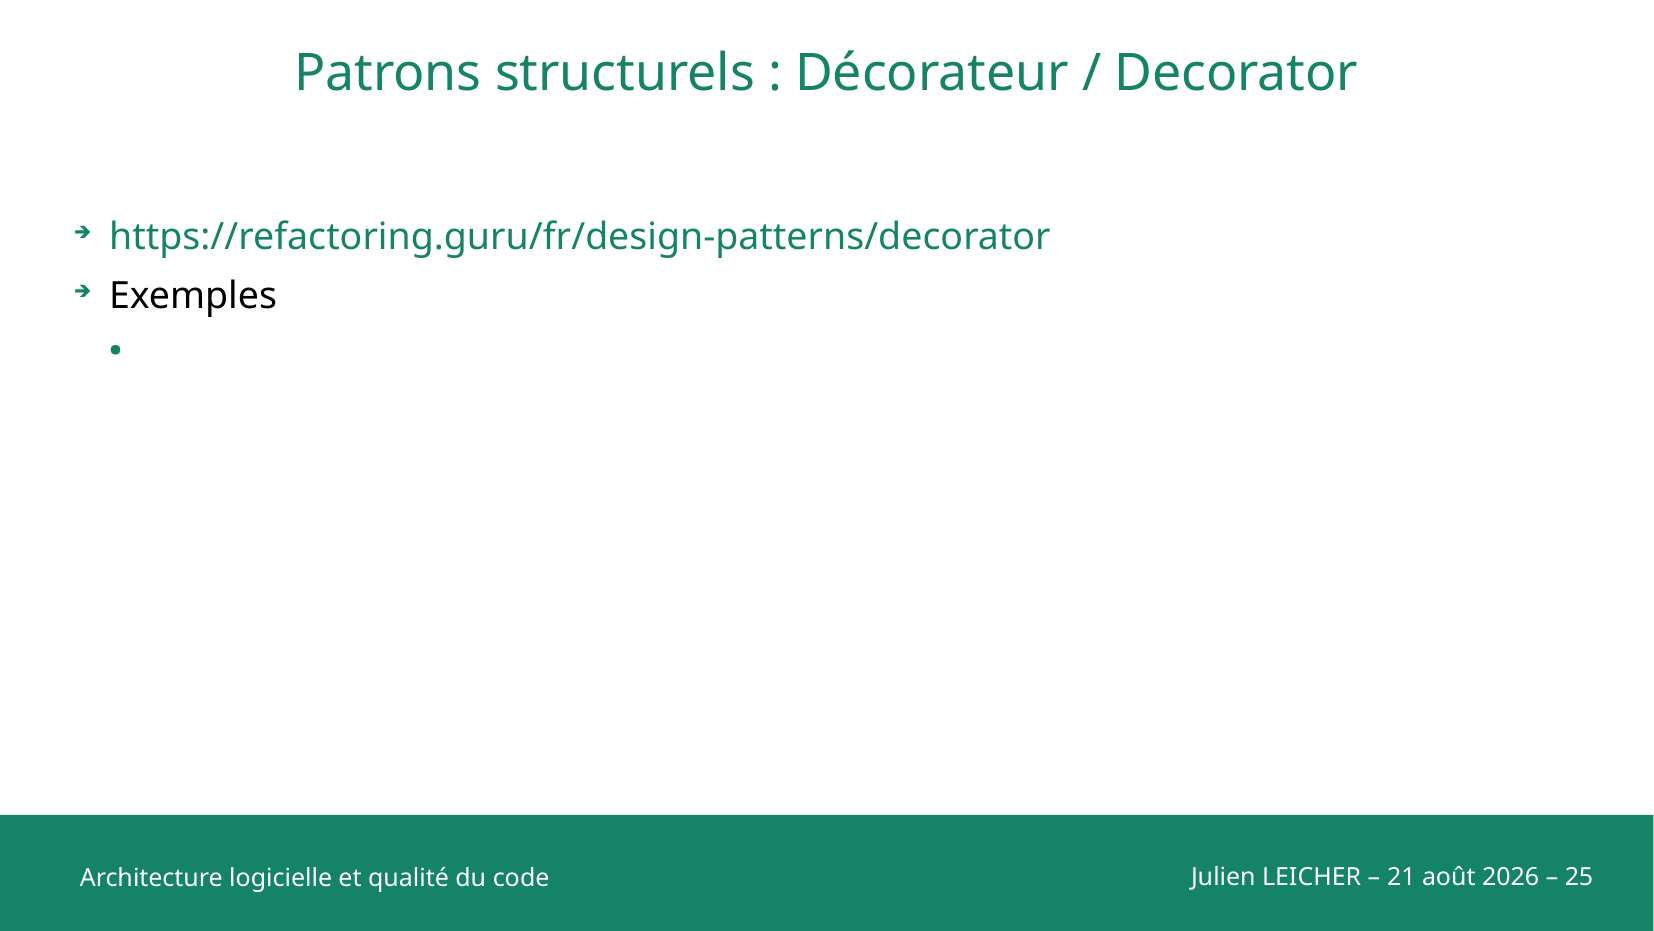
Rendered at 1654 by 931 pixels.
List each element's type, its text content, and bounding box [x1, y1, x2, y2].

text_box https://refactoring.guru/fr/design-patterns/decorator Exemples [59, 194, 1595, 678]
text_box Patrons structurels : Décorateur / Decorator [0, 27, 1654, 113]
text_box Julien LEICHER – 18 mars 2022 – <number> [0, 814, 1654, 931]
text_box Architecture logicielle et qualité du code [64, 852, 798, 898]
